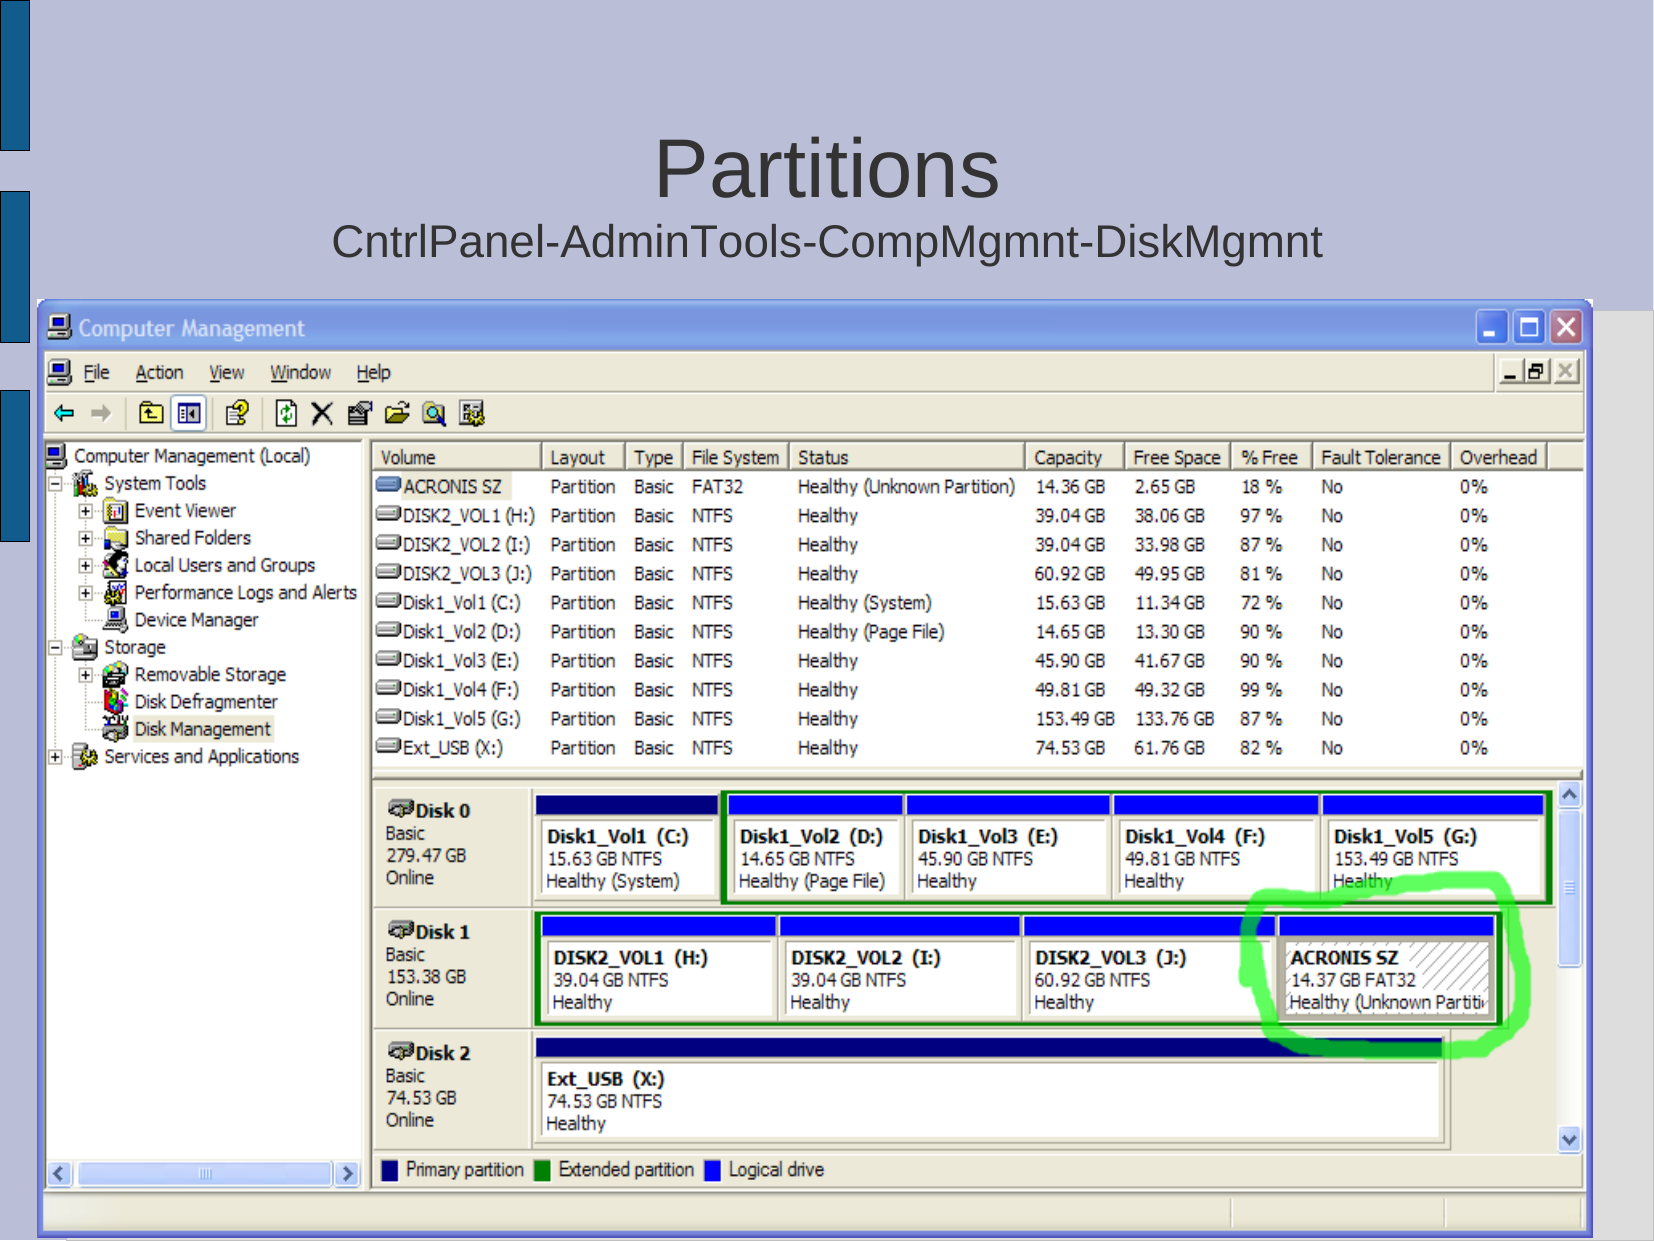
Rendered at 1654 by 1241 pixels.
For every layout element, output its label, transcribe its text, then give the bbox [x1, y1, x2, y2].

title Partitions CntrlPanel-AdminTools-CompMgmnt-DiskMgmnt [121, 91, 1534, 299]
picture [37, 299, 1593, 1238]
